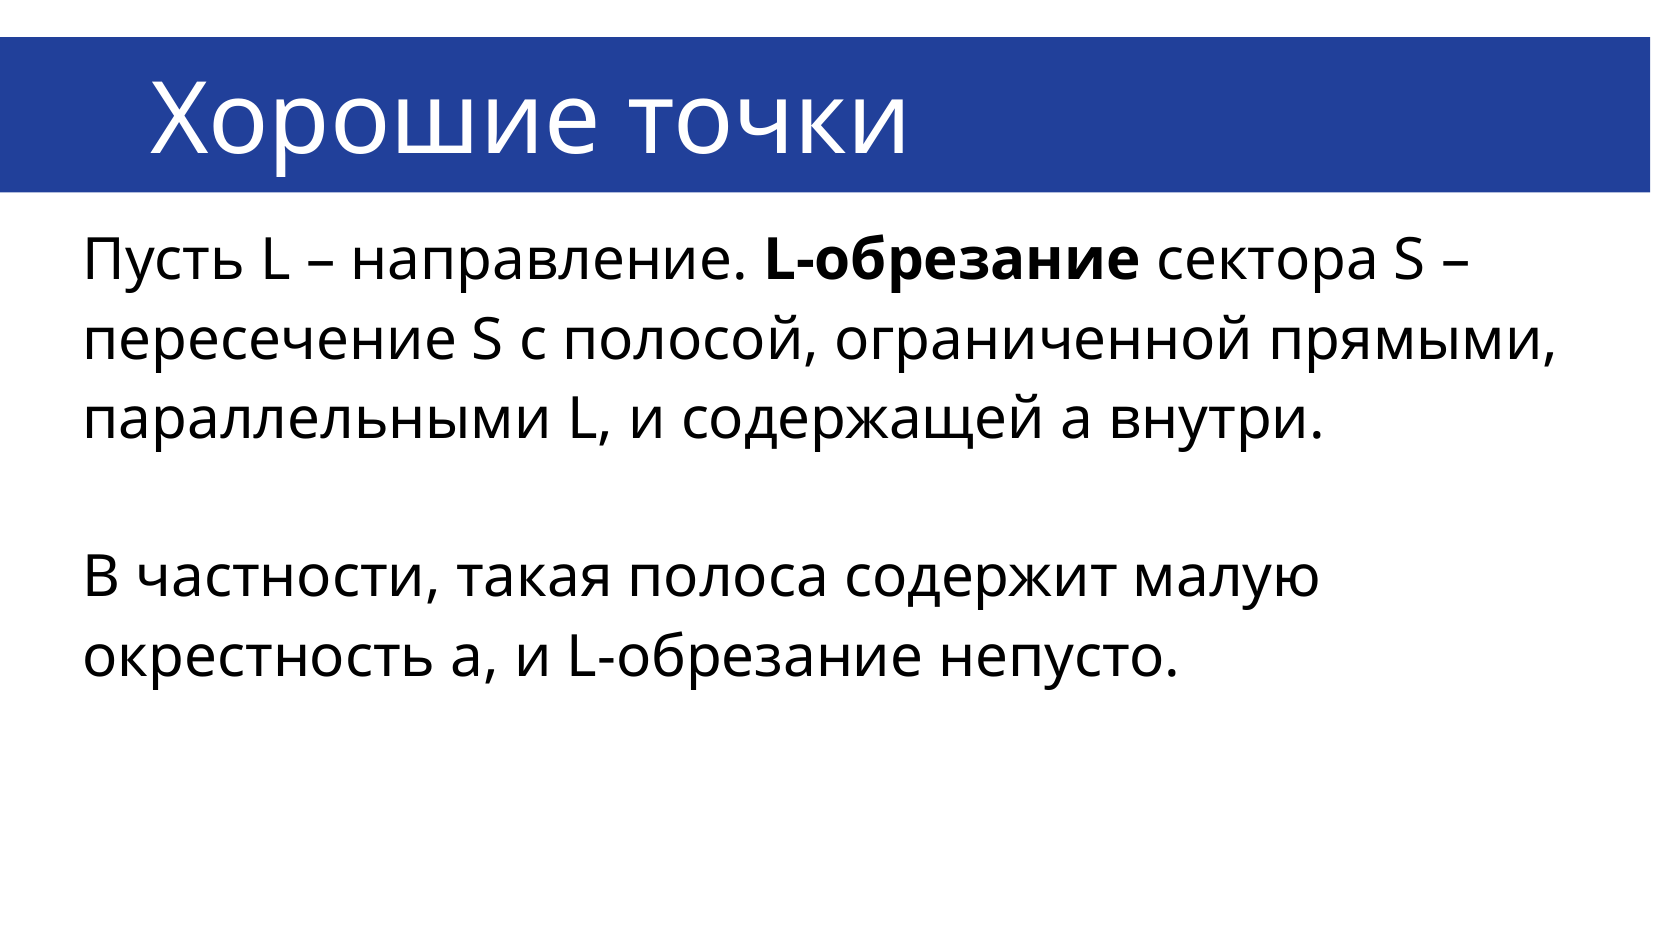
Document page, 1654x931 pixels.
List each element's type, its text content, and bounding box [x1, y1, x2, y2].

subtitle Пусть L – направление. L-обрезание сектора S – пересечение S с полосой, ограниченной прямыми, параллельными L, и содержащей a внутри. В частности, такая полоса содержит малую окрестность a, и L-обрезание непусто. [82, 217, 1576, 773]
title Хорошие точки [0, 37, 1651, 193]
